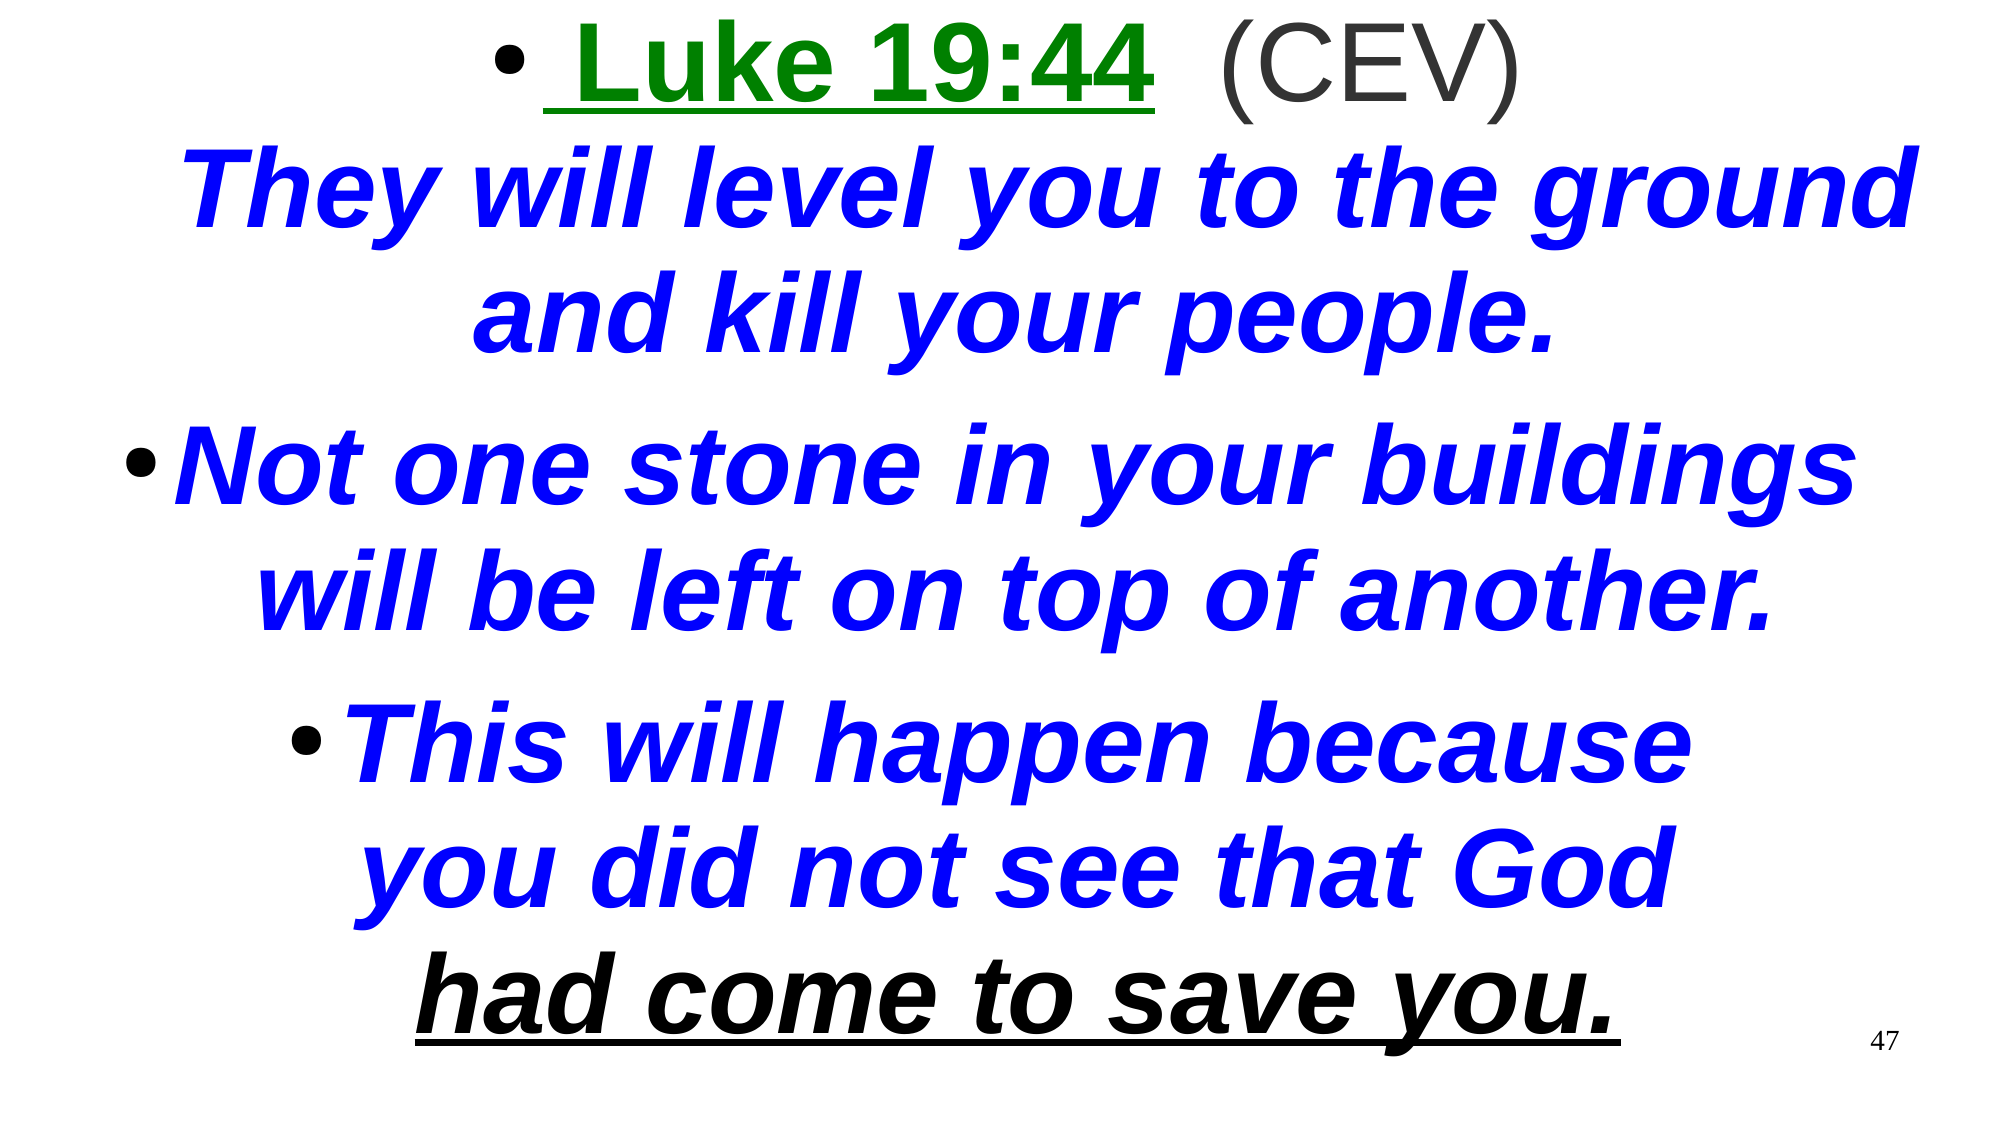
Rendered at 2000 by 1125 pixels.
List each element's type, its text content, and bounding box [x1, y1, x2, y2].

list Luke 19:44 (CEV) They will level you to the ground and kill your people. Not one stone in your buildings will be left on top of another. This will happen because you did not see that God had come to save you. [0, 0, 1996, 1123]
